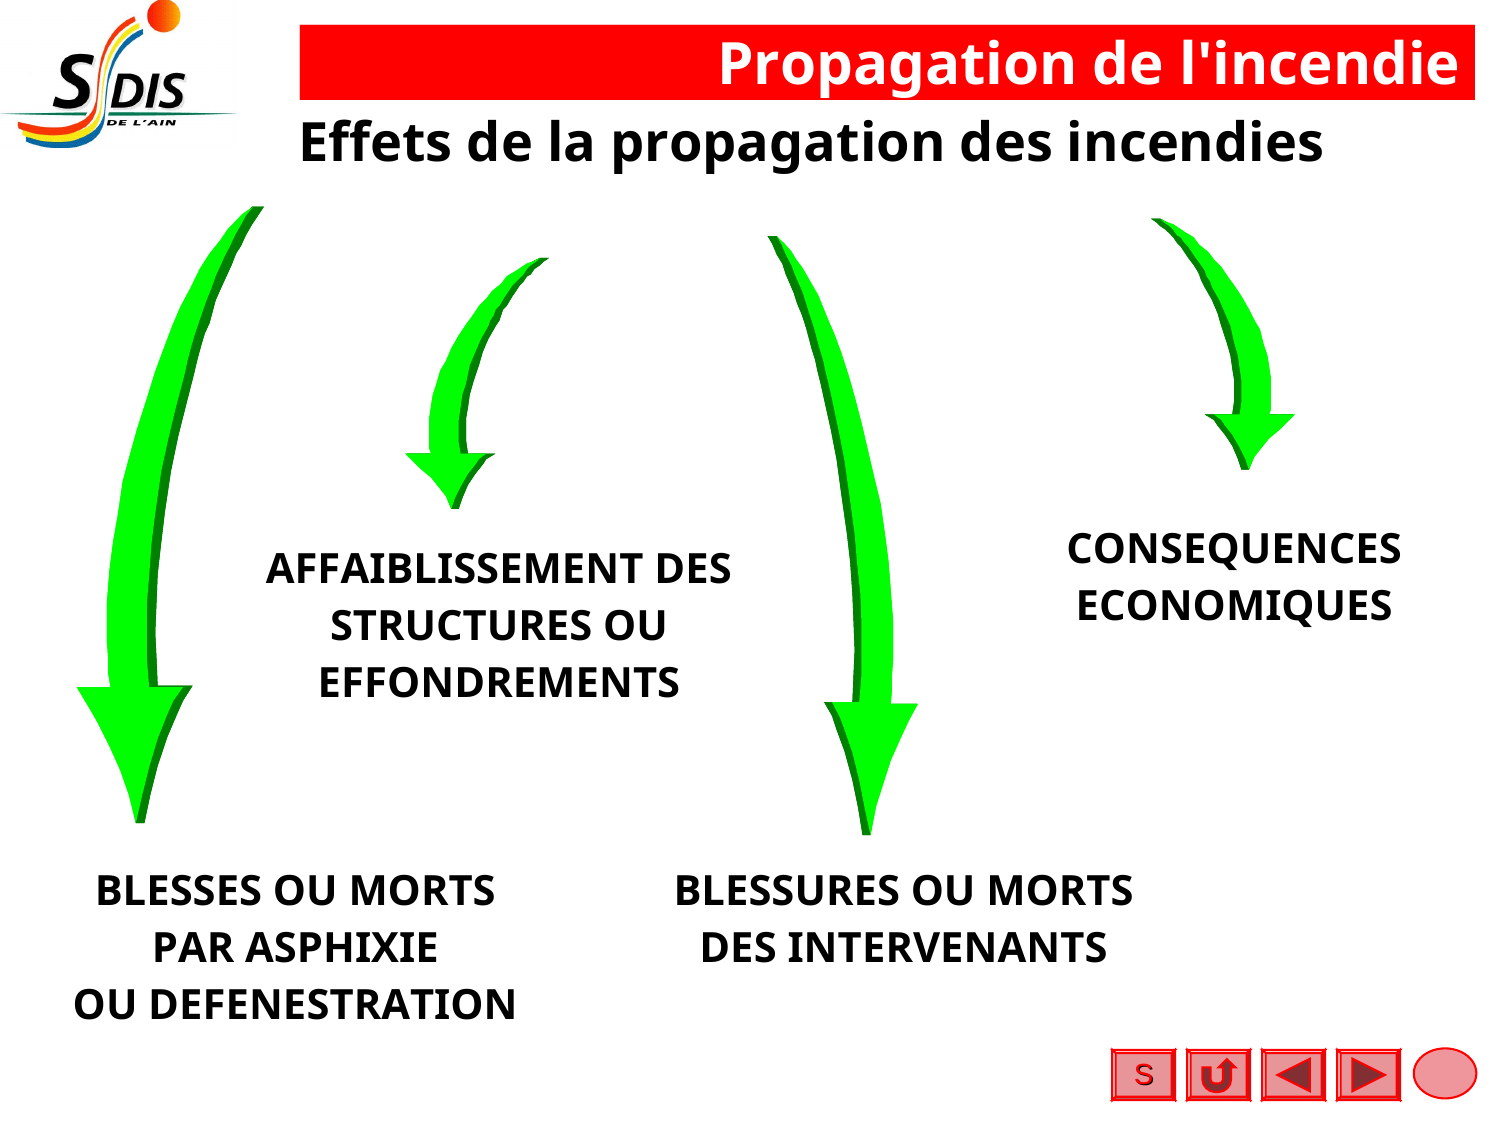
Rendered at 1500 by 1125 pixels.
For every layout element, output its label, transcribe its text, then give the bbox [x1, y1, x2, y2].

picture [76, 206, 266, 827]
text_box CONSEQUENCES ECONOMIQUES [732, 510, 1500, 643]
picture [1192, 1055, 1245, 1095]
picture [1151, 218, 1300, 473]
text_box AFFAIBLISSEMENT DES STRUCTURES OU EFFONDREMENTS [206, 531, 767, 722]
text_box BLESSURES OU MORTS DES INTERVENANTS [401, 853, 1406, 985]
picture [1342, 1055, 1395, 1095]
picture [767, 643, 920, 839]
text_box Propagation de l'incendie [299, 24, 1475, 95]
picture [1267, 1055, 1320, 1095]
picture [405, 257, 552, 512]
text_box [1413, 1048, 1477, 1099]
text_box BLESSES OU MORTS PAR ASPHIXIE OU DEFENESTRATION [0, 853, 798, 1043]
picture [1117, 1055, 1170, 1095]
picture [767, 236, 920, 510]
title Effets de la propagation des incendies [283, 95, 1500, 187]
picture [0, 0, 237, 148]
